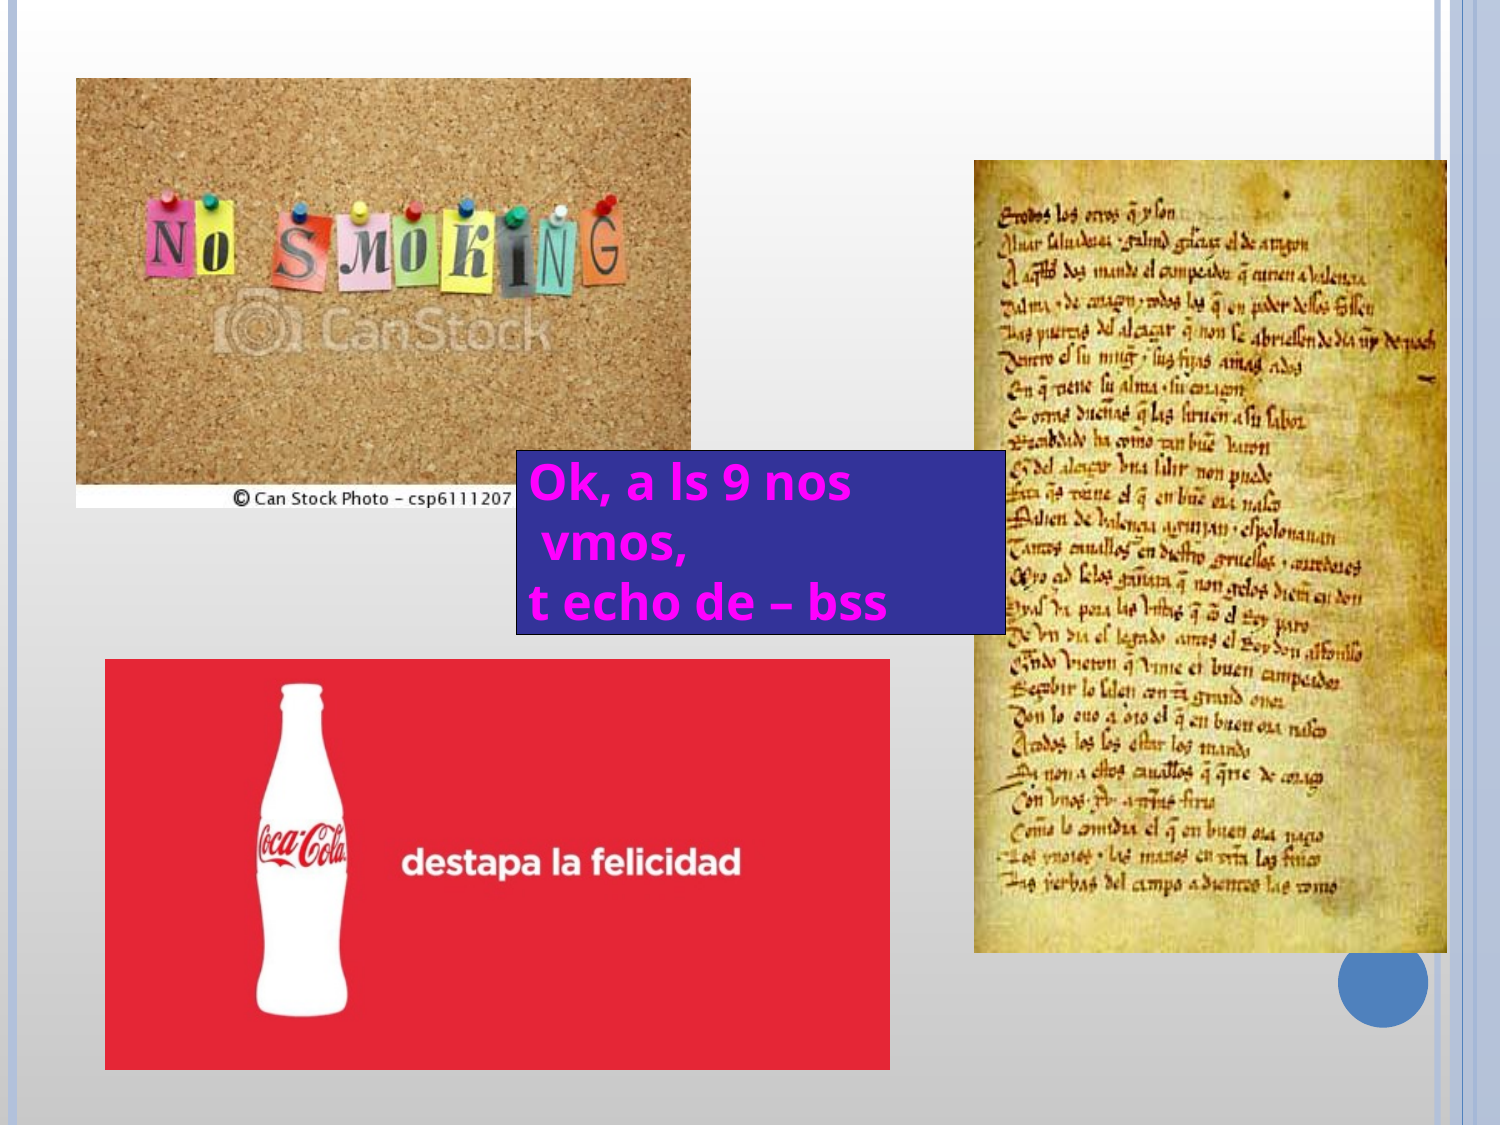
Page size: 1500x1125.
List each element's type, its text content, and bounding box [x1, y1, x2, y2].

table_header Ok, a ls 9 nos vmos, t echo de – bss [517, 451, 1005, 634]
picture [105, 659, 890, 1070]
picture [974, 160, 1447, 953]
picture [76, 78, 691, 509]
